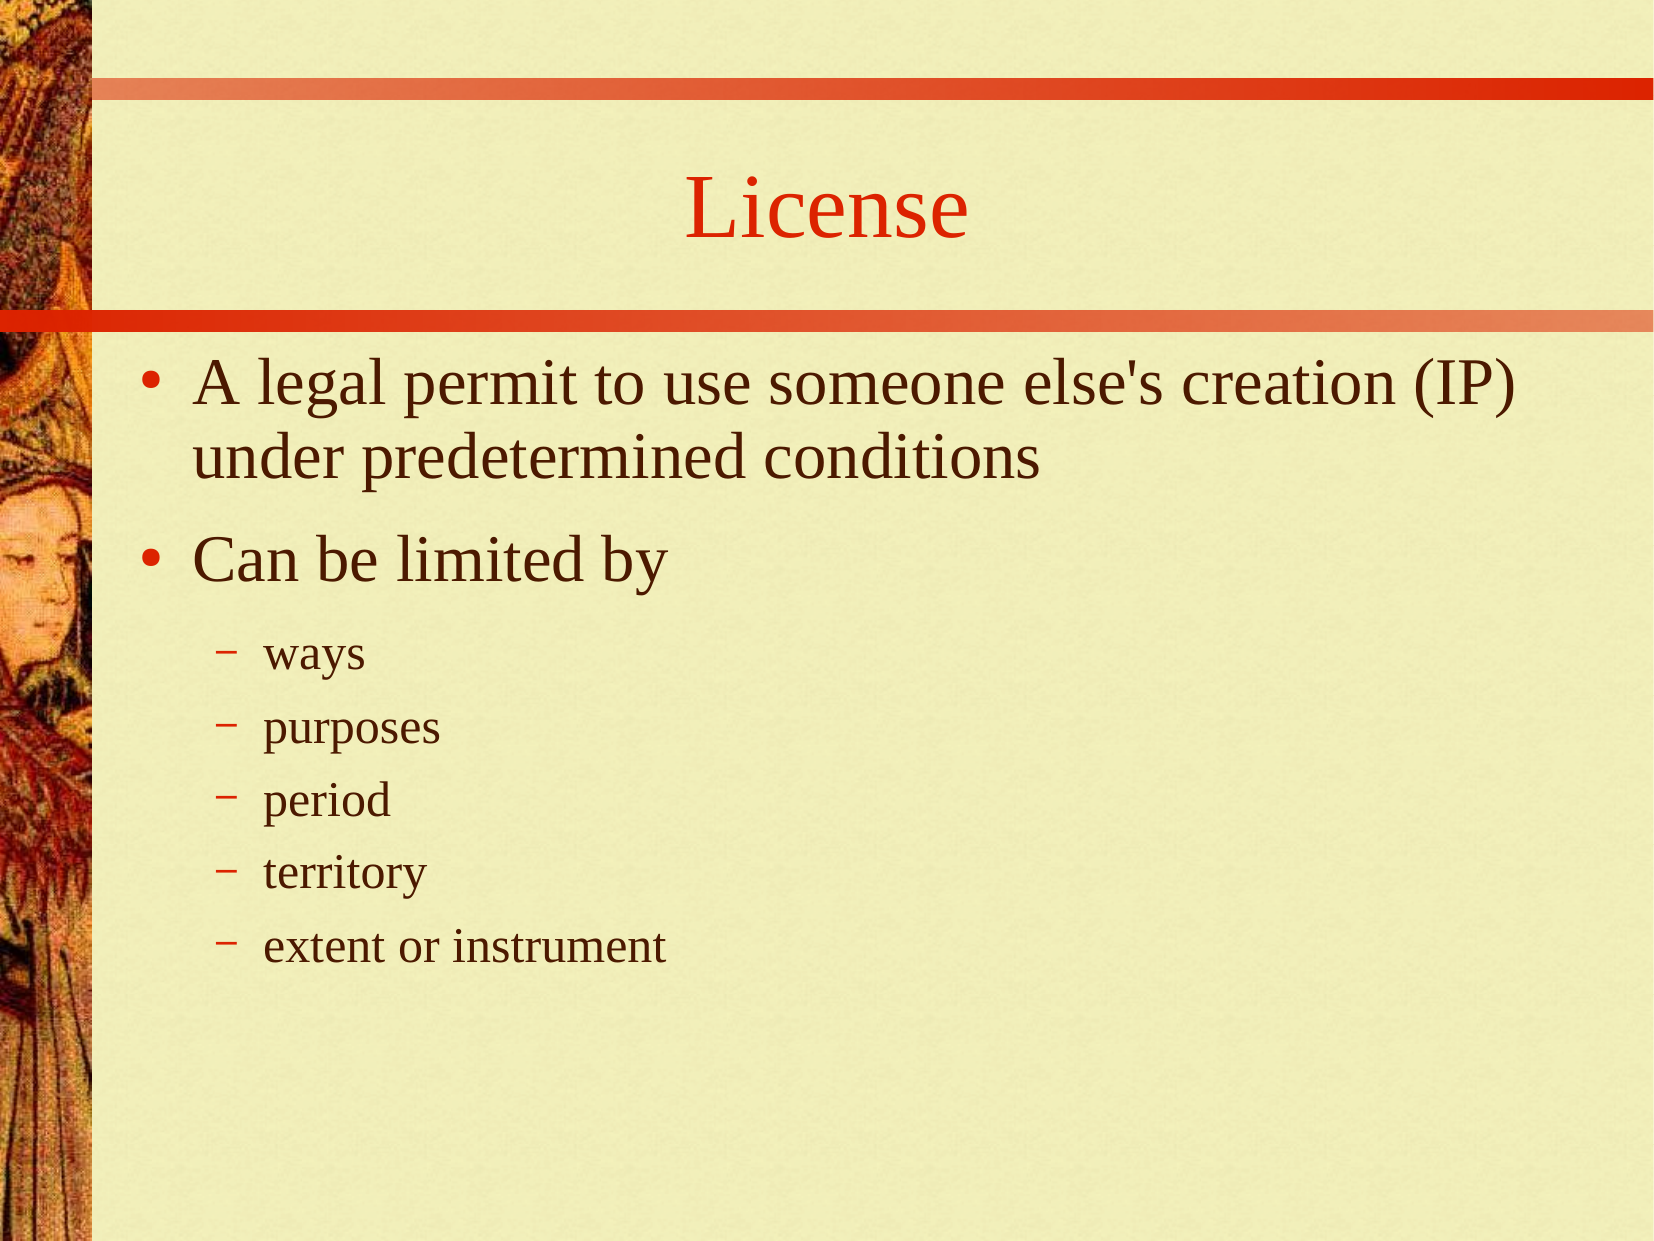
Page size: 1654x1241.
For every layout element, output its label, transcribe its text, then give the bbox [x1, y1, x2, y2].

title License [121, 102, 1534, 311]
picture [0, 332, 1654, 1241]
list A legal permit to use someone else's creation (IP) under predetermined conditions Can be limited by ways purposes period territory extent or instrument [121, 344, 1534, 1127]
picture [0, 0, 1654, 310]
